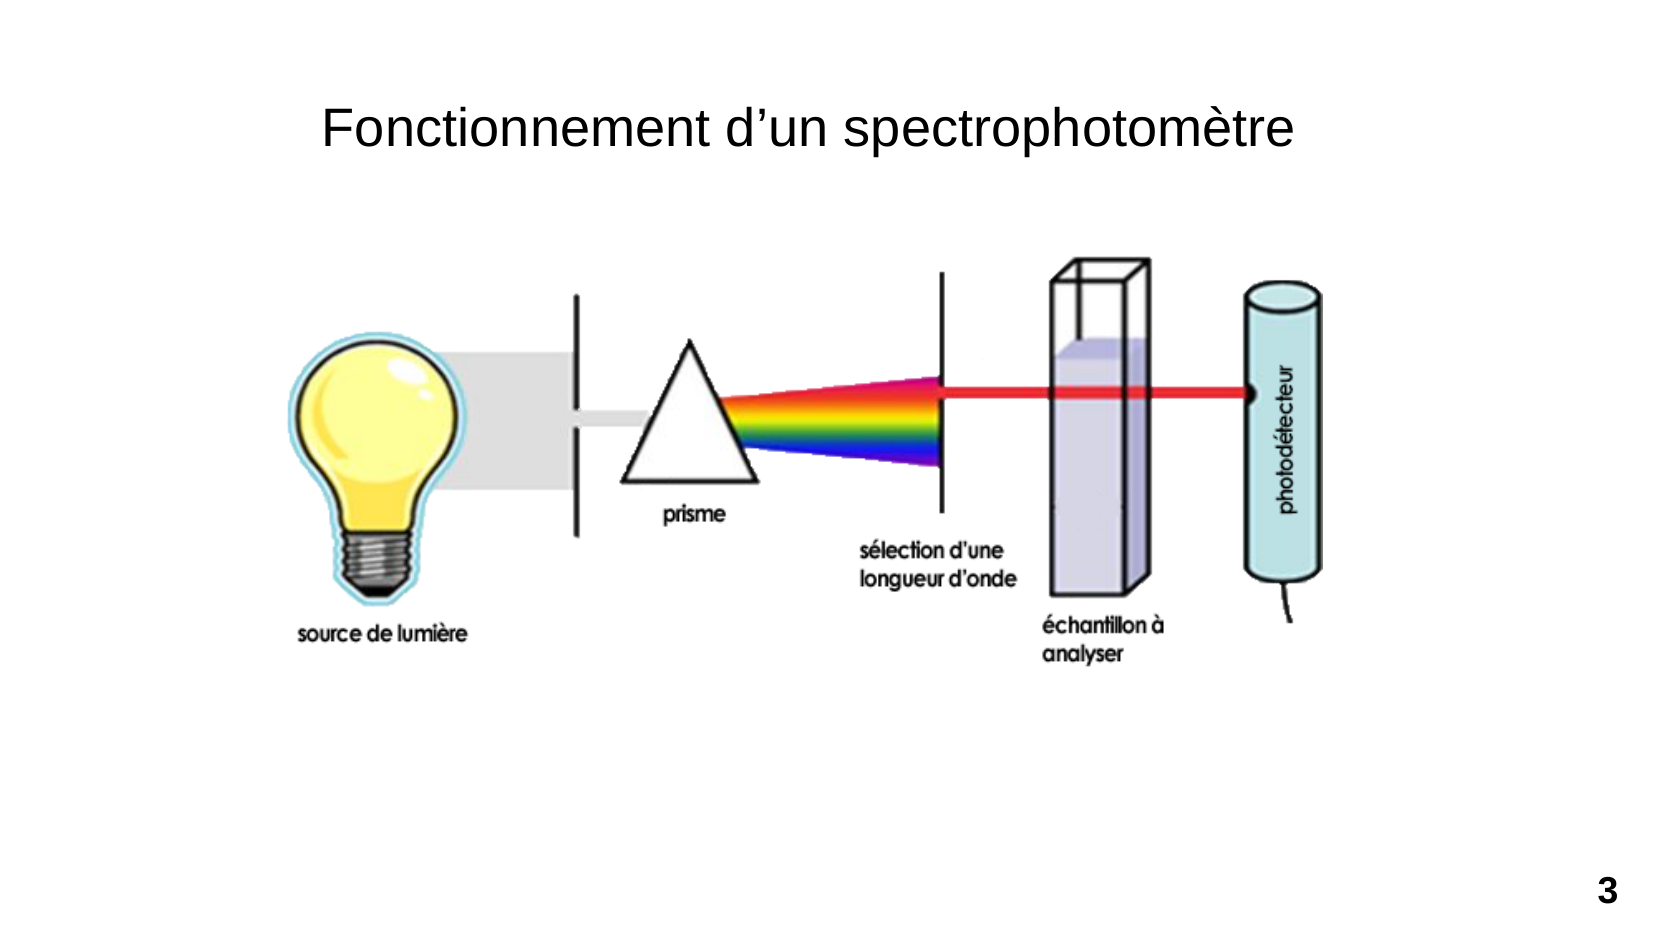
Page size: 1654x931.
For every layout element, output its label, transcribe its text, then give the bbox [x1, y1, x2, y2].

text_box 3 [1582, 862, 1634, 920]
text_box Fonctionnement d’un spectrophotomètre [307, 90, 1347, 226]
picture [285, 239, 1323, 675]
